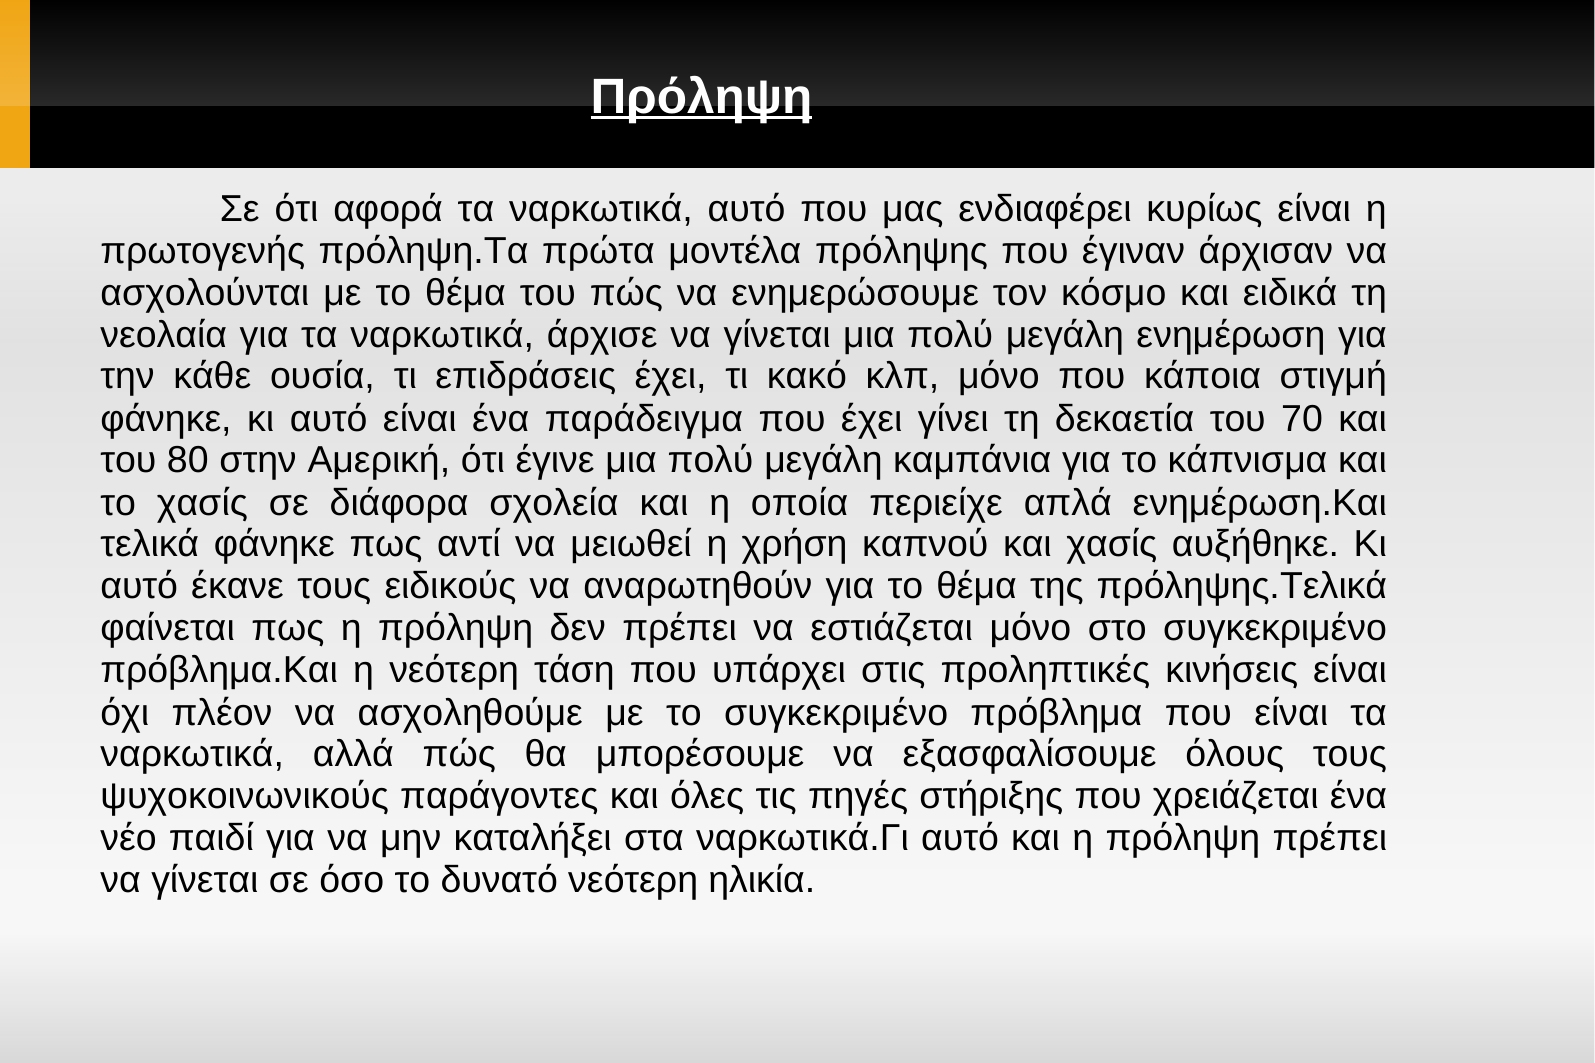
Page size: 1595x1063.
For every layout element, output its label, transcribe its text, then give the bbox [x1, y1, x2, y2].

picture [0, 0, 1595, 1063]
list Σε ότι αφορά τα ναρκωτικά, αυτό που μας ενδιαφέρει κυρίως είναι η πρωτογενής πρόληψη.Τα πρώτα μοντέλα πρόληψης που έγιναν άρχισαν να ασχολούνται με το θέμα του πώς να ενημερώσουμε τον κόσμο και ειδικά τη νεολαία για τα ναρκωτικά, άρχισε να γίνεται μια πολύ μεγάλη ενημέρωση για την κάθε ουσία, τι επιδράσεις έχει, τι κακό κλπ, μόνο που κάποια στιγμή φάνηκε, κι αυτό είναι ένα παράδειγμα που έχει γίνει τη δεκαετία του 70 και του 80 στην Αμερική, ότι έγινε μια πολύ μεγάλη καμπάνια για το κάπνισμα και το χασίς σε διάφορα σχολεία και η οποία περιείχε απλά ενημέρωση.Και τελικά φάνηκε πως αντί να μειωθεί η χρήση καπνού και χασίς αυξήθηκε. Κι αυτό έκανε τους ειδικούς να αναρωτηθούν για το θέμα της πρόληψης.Τελικά φαίνεται πως η πρόληψη δεν πρέπει να εστιάζεται μόνο στο συγκεκριμένο πρόβλημα.Και η νεότερη τάση που υπάρχει στις προληπτικές κινήσεις είναι όχι πλέον να ασχοληθούμε με το συγκεκριμένο πρόβλημα που είναι τα ναρκωτικά, αλλά πώς θα μπορέσουμε να εξασφαλίσουμε όλους τους ψυχοκοινωνικούς παράγοντες και όλες τις πηγές στήριξης που χρειάζεται ένα νέο παιδί για να μην καταλήξει στα ναρκωτικά.Γι αυτό και η πρόληψη πρέπει να γίνεται σε όσο το δυνατό νεότερη ηλικία. [29, 29, 1388, 1025]
text_box Πρόληψη [590, 45, 1004, 148]
